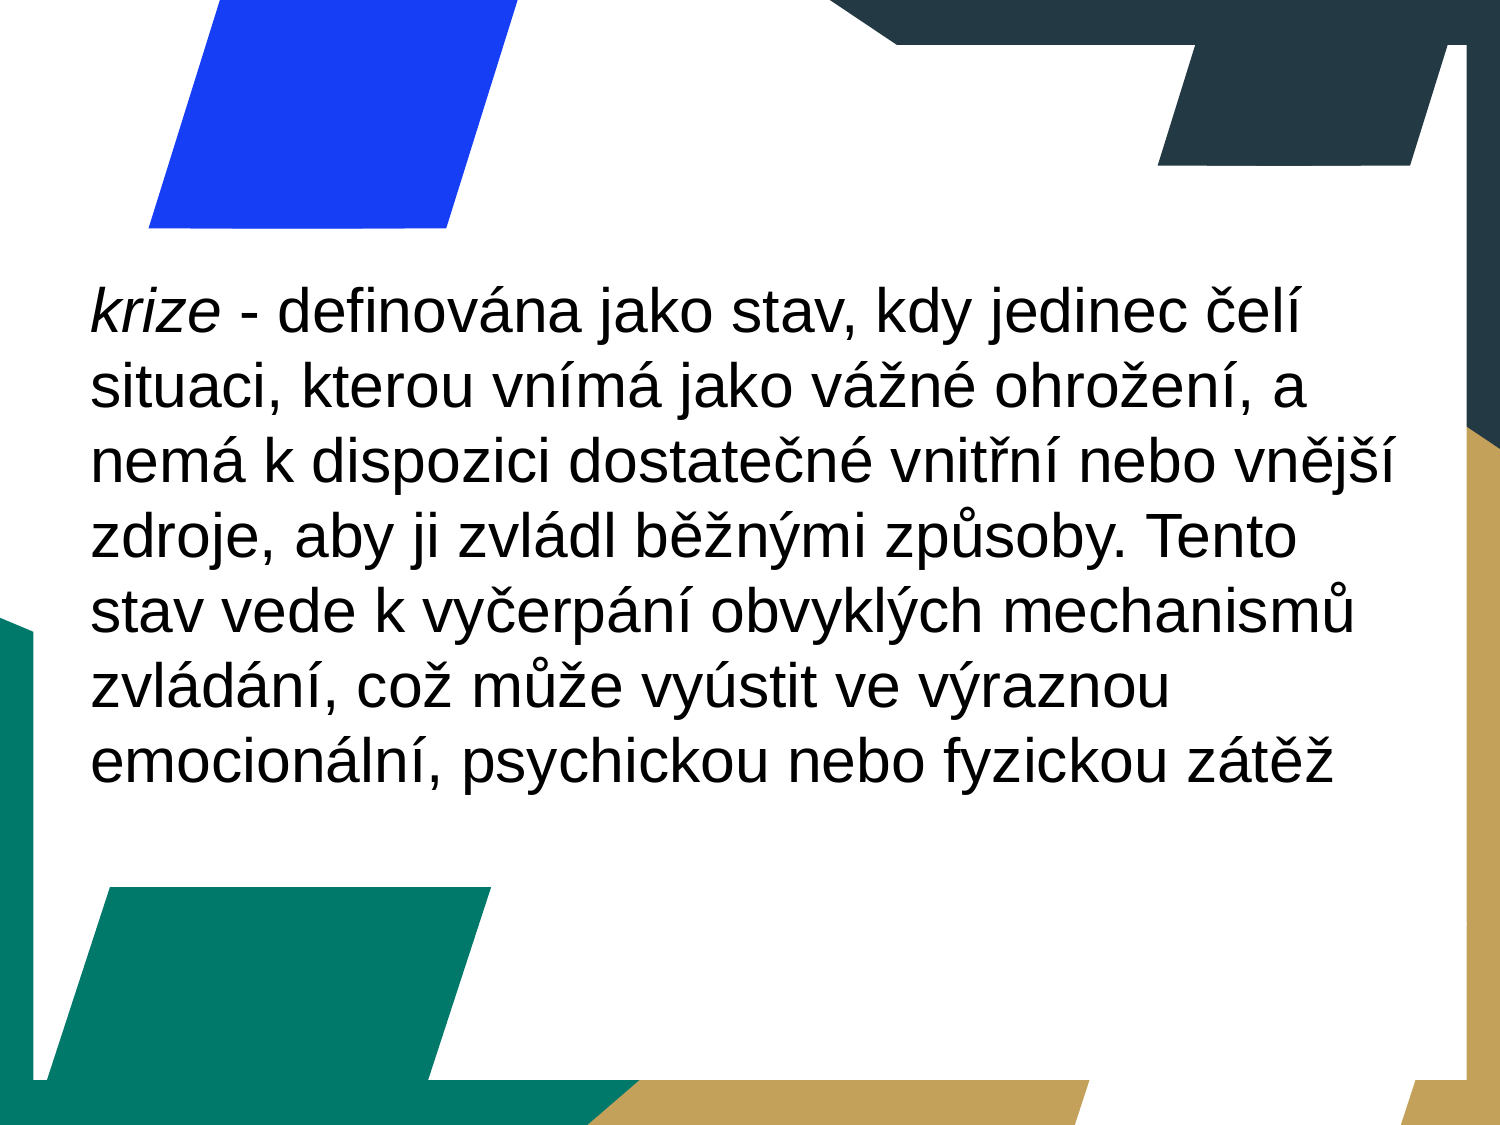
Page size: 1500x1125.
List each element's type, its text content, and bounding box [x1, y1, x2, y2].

list krize - definována jako stav, kdy jedinec čelí situaci, kterou vnímá jako vážné ohrožení, a nemá k dispozici dostatečné vnitřní nebo vnější zdroje, aby ji zvládl běžnými způsoby. Tento stav vede k vyčerpání obvyklých mechanismů zvládání, což může vyústit ve výraznou emocionální, psychickou nebo fyzickou zátěž [75, 262, 1425, 1005]
title [75, 45, 1425, 233]
